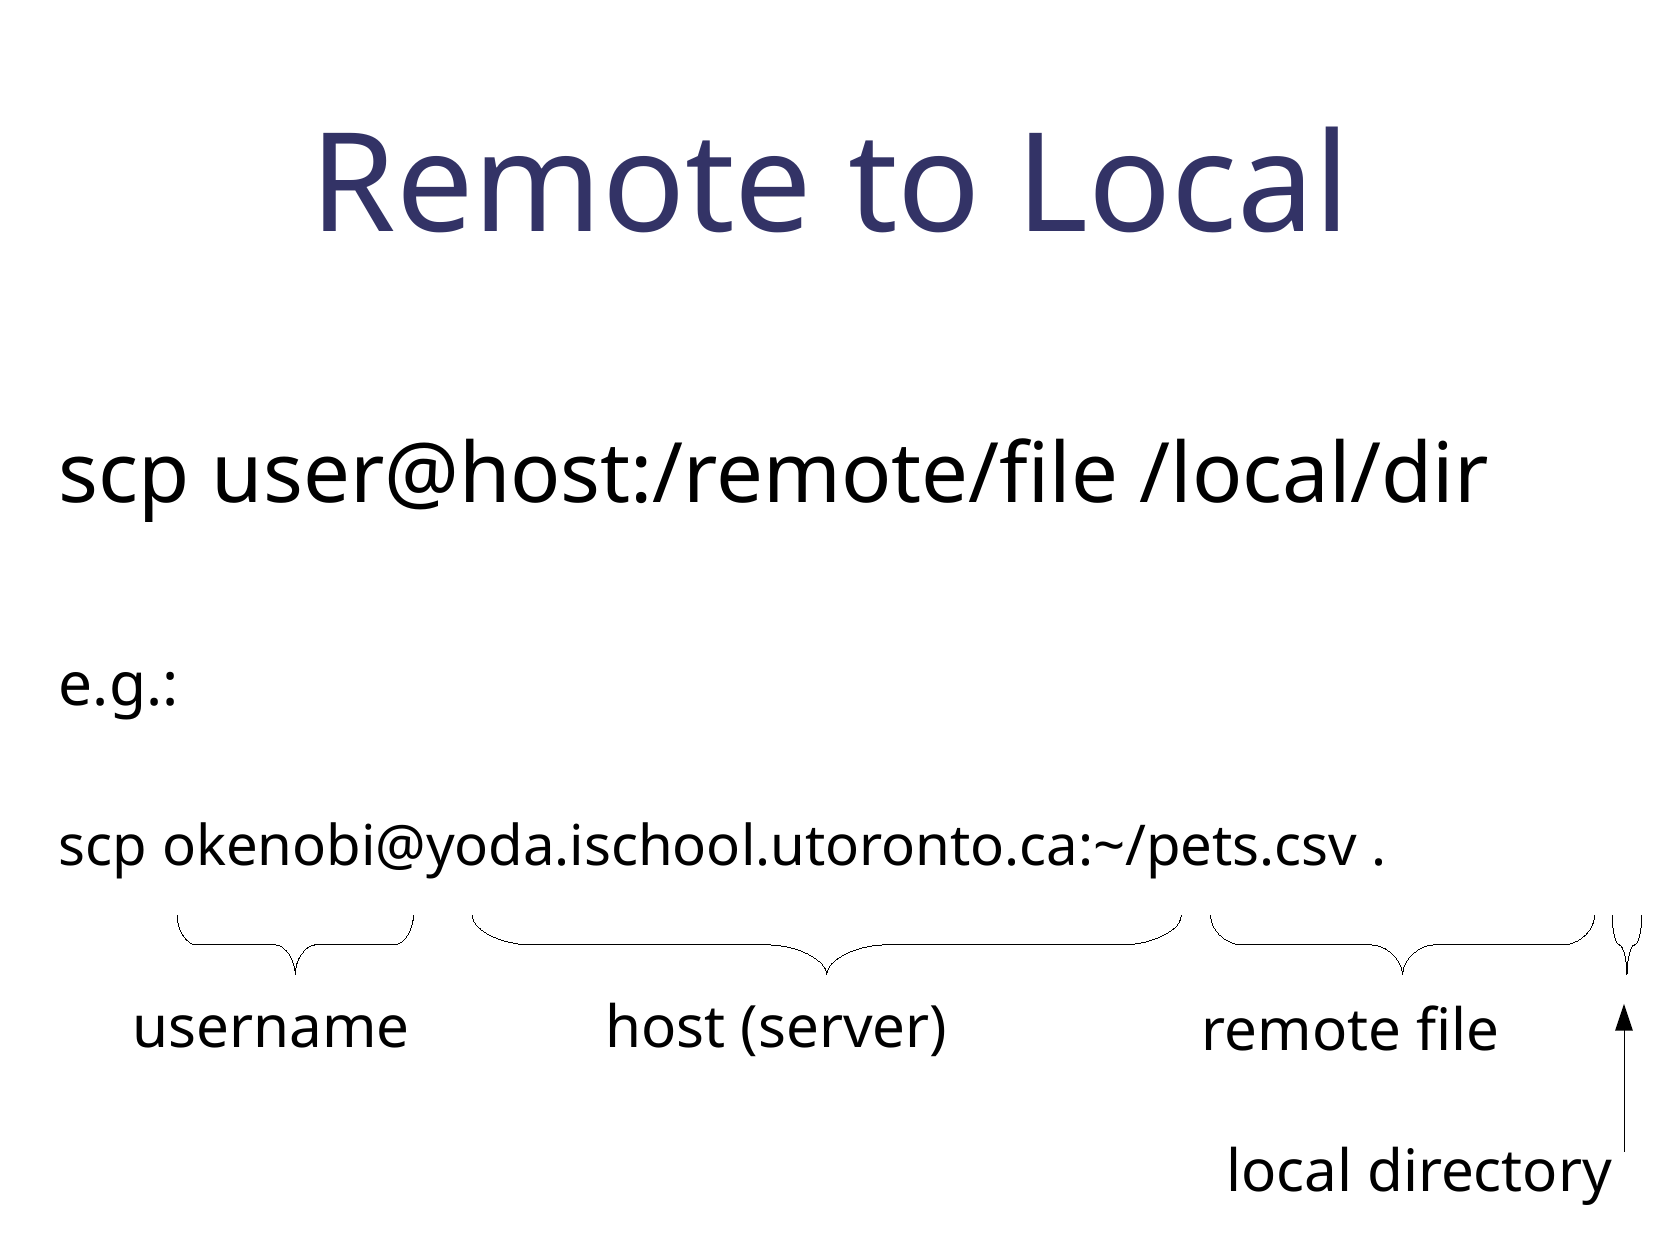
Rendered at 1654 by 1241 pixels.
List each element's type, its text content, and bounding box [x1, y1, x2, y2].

text_box host (server) [590, 977, 1003, 1063]
subtitle scp user@host:/remote/file /local/dir e.g.: scp okenobi@yoda.ischool.utoronto.ca:~/pets.csv . [59, 413, 1654, 1123]
text_box local directory [1211, 1122, 1654, 1238]
text_box remote file [1187, 980, 1571, 1066]
text_box username [118, 977, 438, 1063]
title Remote to Local [86, 75, 1576, 283]
